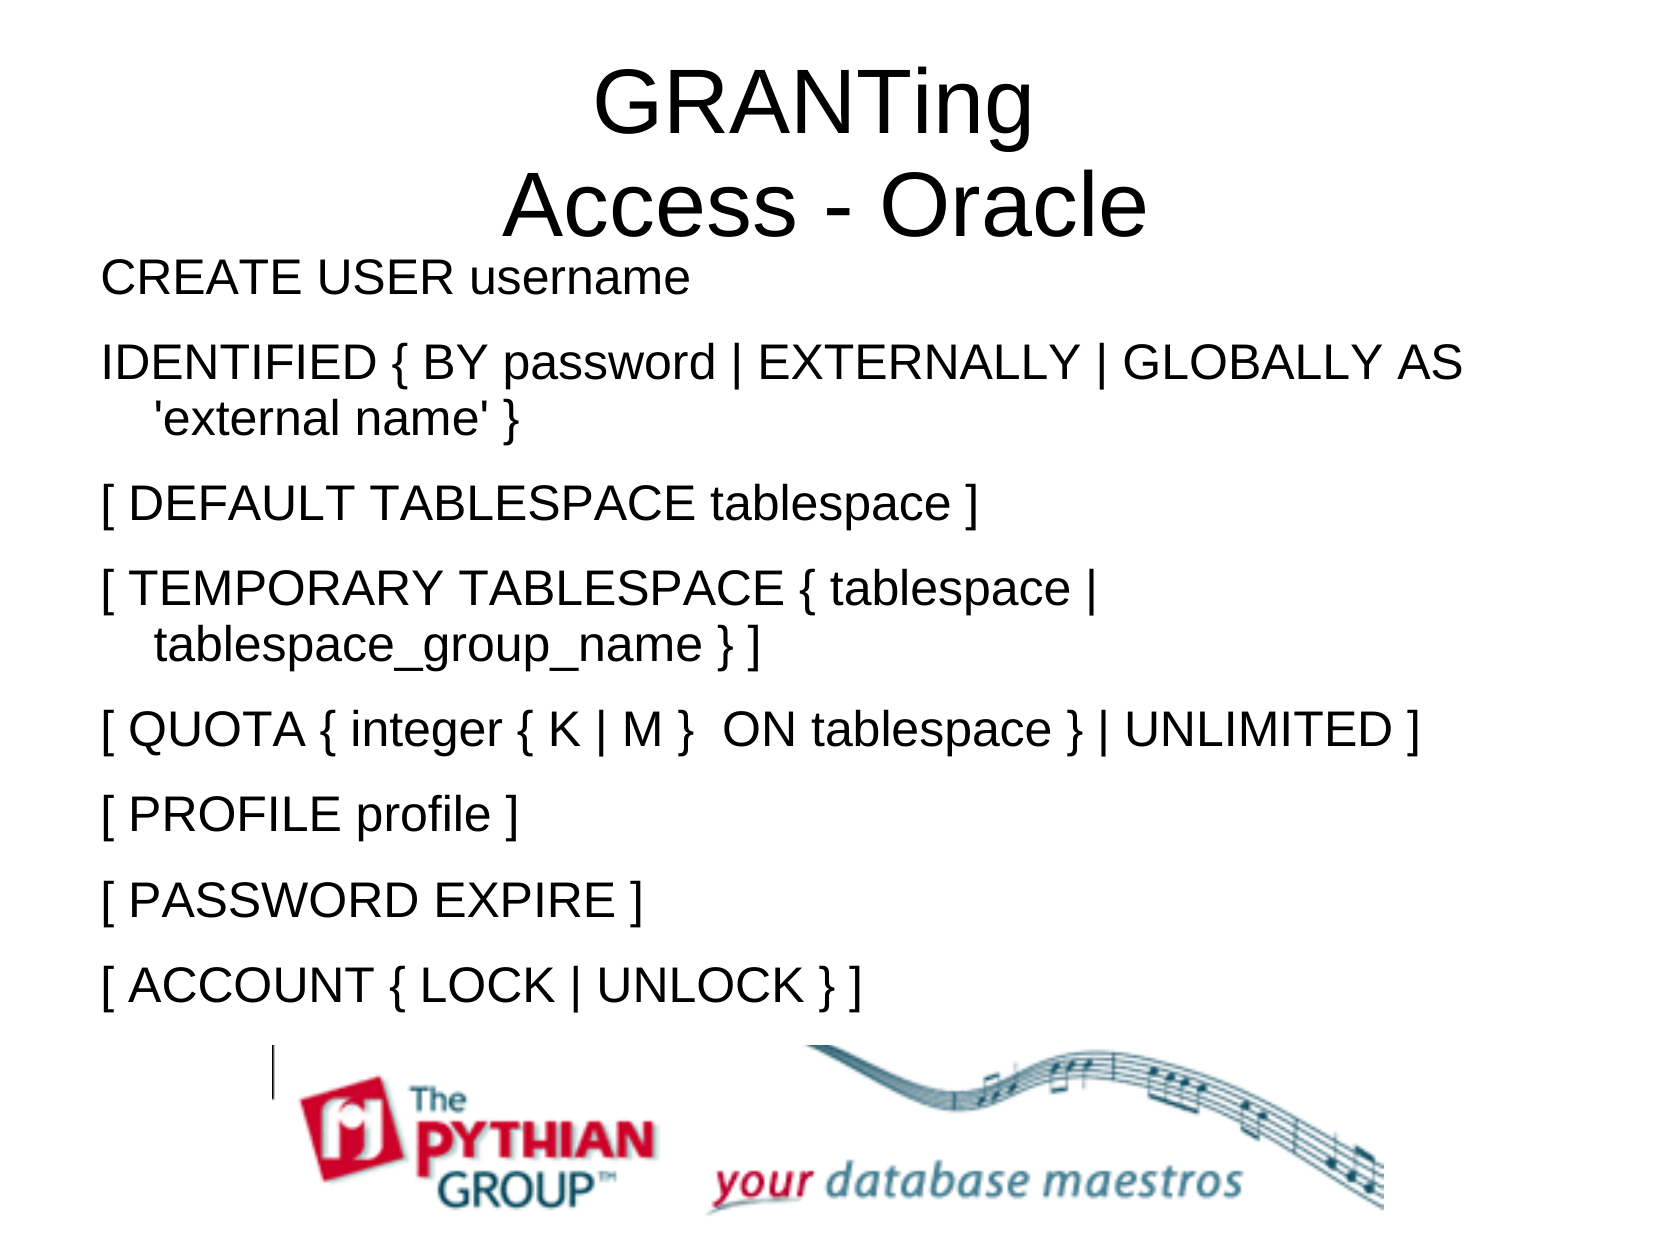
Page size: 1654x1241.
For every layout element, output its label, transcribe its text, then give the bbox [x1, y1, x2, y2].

title GRANTing Access - Oracle [82, 50, 1571, 248]
list CREATE USER username IDENTIFIED { BY password | EXTERNALLY | GLOBALLY AS 'external name' } [ DEFAULT TABLESPACE tablespace ] [ TEMPORARY TABLESPACE { tablespace | tablespace_group_name } ] [ QUOTA { integer { K | M } ON tablespace } | UNLIMITED ] [ PROFILE profile ] [ PASSWORD EXPIRE ] [ ACCOUNT { LOCK | UNLOCK } ] [82, 248, 1571, 1053]
picture [272, 1053, 1384, 1241]
